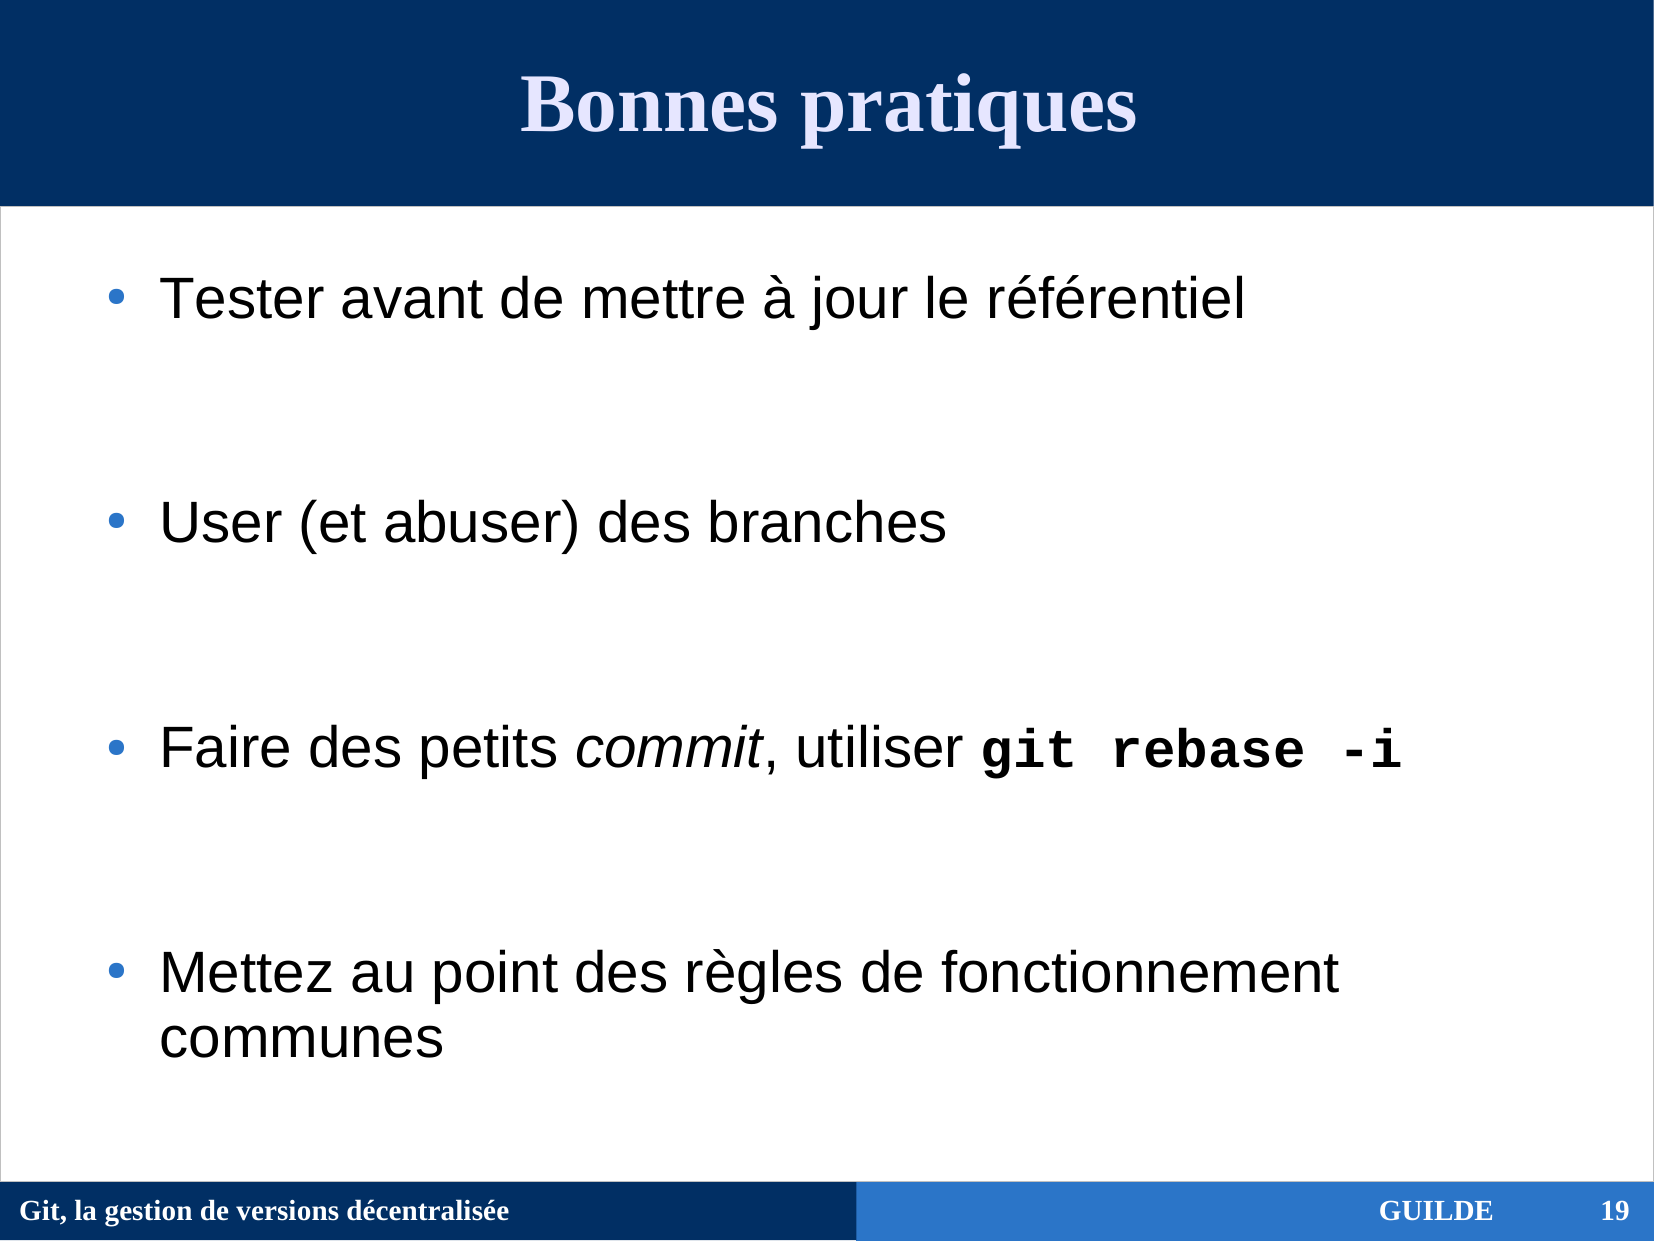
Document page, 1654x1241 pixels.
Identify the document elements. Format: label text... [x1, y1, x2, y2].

title Bonnes pratiques [123, 0, 1536, 208]
list Tester avant de mettre à jour le référentiel User (et abuser) des branches Faire des petits commit, utiliser git rebase -i Mettez au point des règles de fonctionnement communes [88, 265, 1595, 1152]
